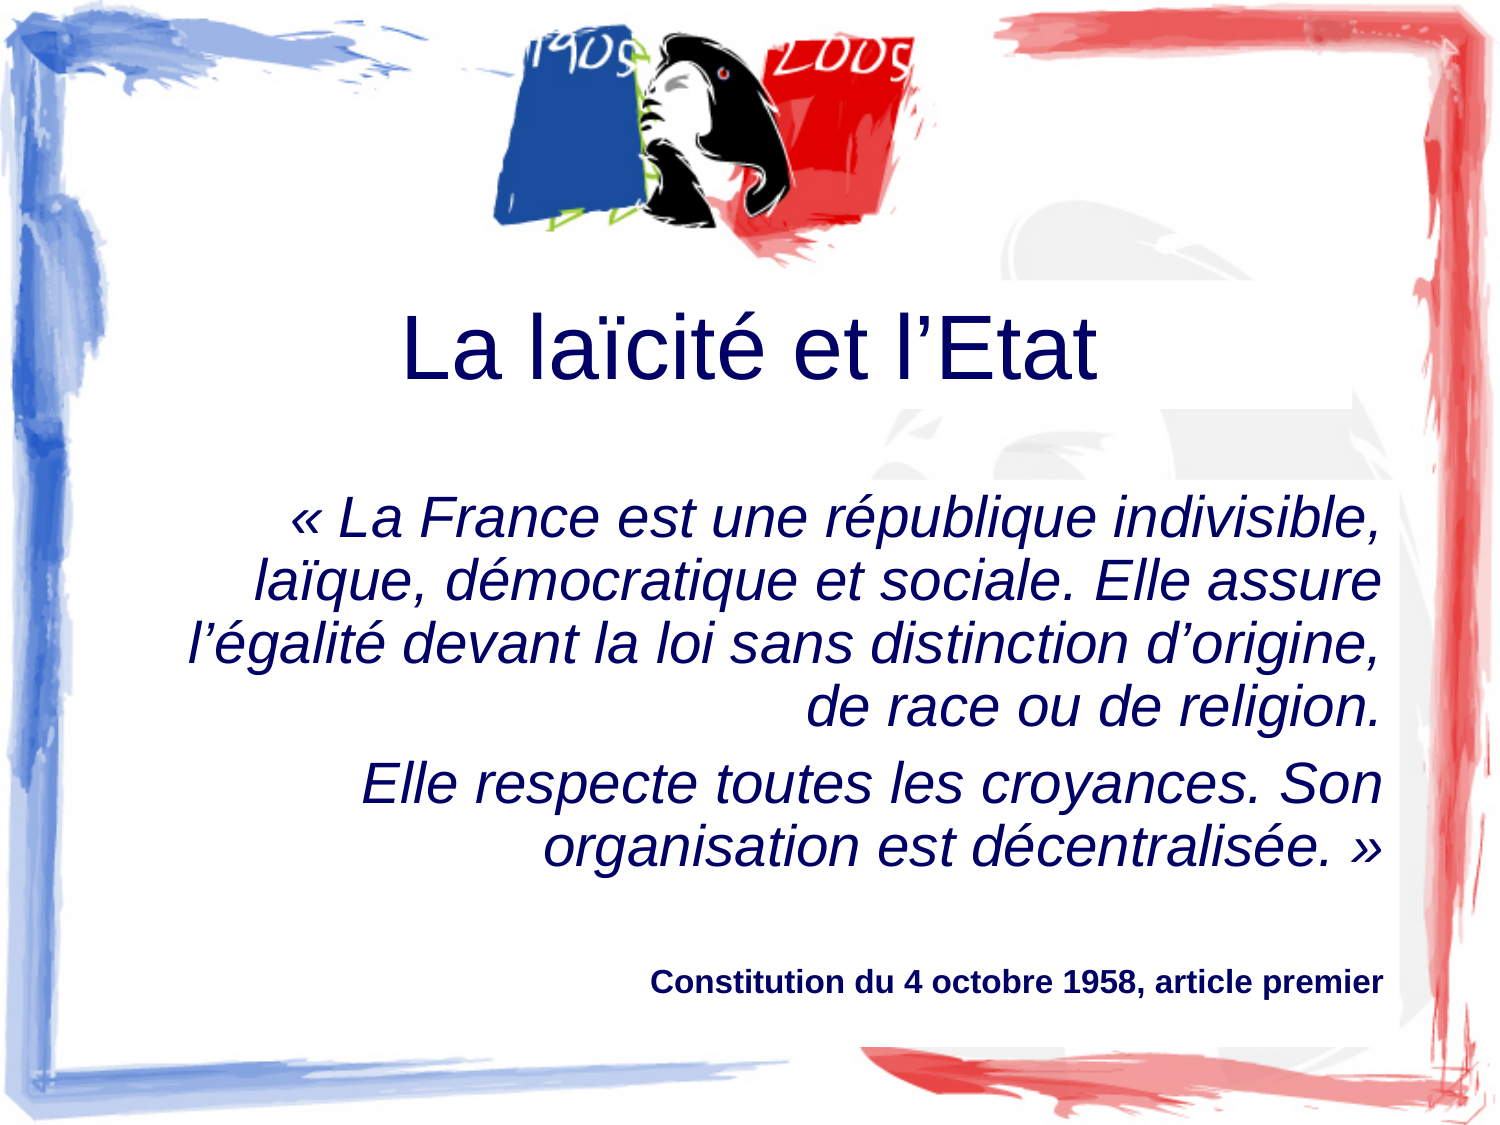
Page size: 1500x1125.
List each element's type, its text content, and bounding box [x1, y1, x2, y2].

list « La France est une république indivisible, laïque, démocratique et sociale. Elle assure l’égalité devant la loi sans distinction d’origine, de race ou de religion. Elle respecte toutes les croyances. Son organisation est décentralisée. » Constitution du 4 octobre 1958, article premier [98, 479, 1400, 1047]
picture [0, 0, 1500, 1125]
title La laïcité et l’Etat [147, 280, 1353, 409]
